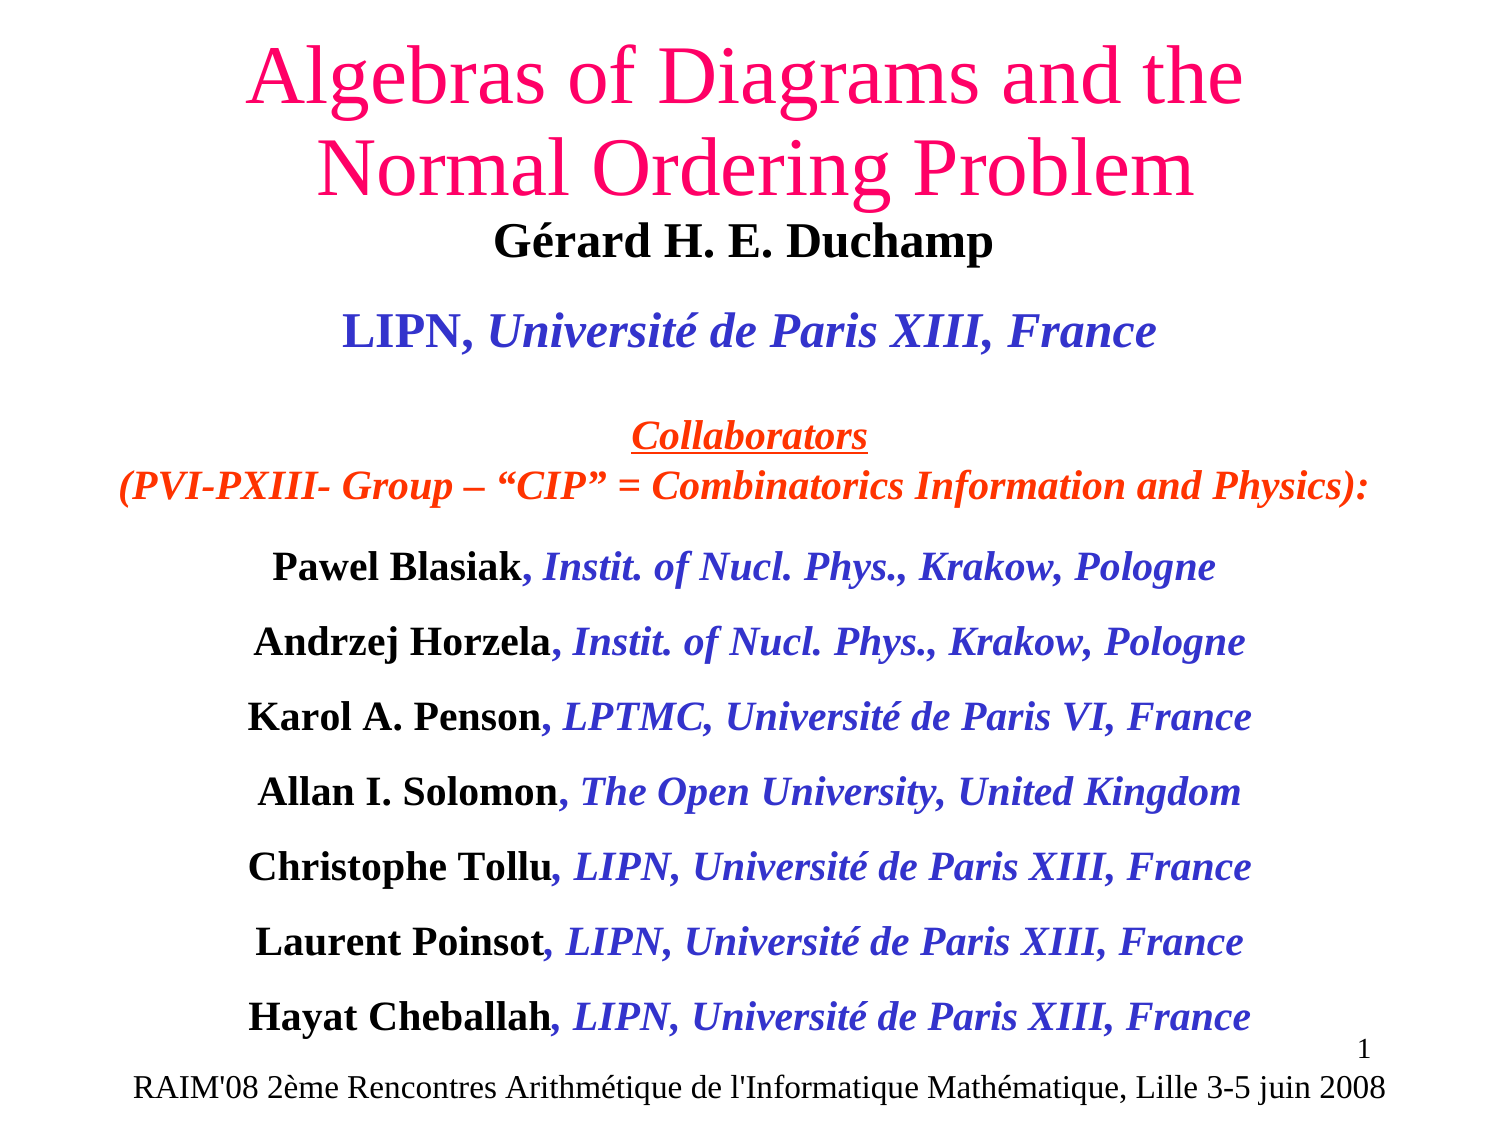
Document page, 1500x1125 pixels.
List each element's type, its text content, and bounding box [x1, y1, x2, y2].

text_box Gérard H. E. Duchamp LIPN, Université de Paris XIII, France Collaborators (PVI-PXIII- Group – “CIP” = Combinatorics Information and Physics): Pawel Blasiak, Instit. of Nucl. Phys., Krakow, Pologne Andrzej Horzela, Instit. of Nucl. Phys., Krakow, Pologne Karol A. Penson, LPTMC, Université de Paris VI, France Allan I. Solomon, The Open University, United Kingdom Christophe Tollu, LIPN, Université de Paris XIII, France Laurent Poinsot, LIPN, Université de Paris XIII, France Hayat Cheballah, LIPN, Université de Paris XIII, France [103, 169, 1397, 1047]
title Algebras of Diagrams and the Normal Ordering Problem [37, 2, 1476, 241]
text_box RAIM'08 2ème Rencontres Arithmétique de l'Informatique Mathématique, Lille 3-5 juin 2008 [118, 1051, 1408, 1125]
